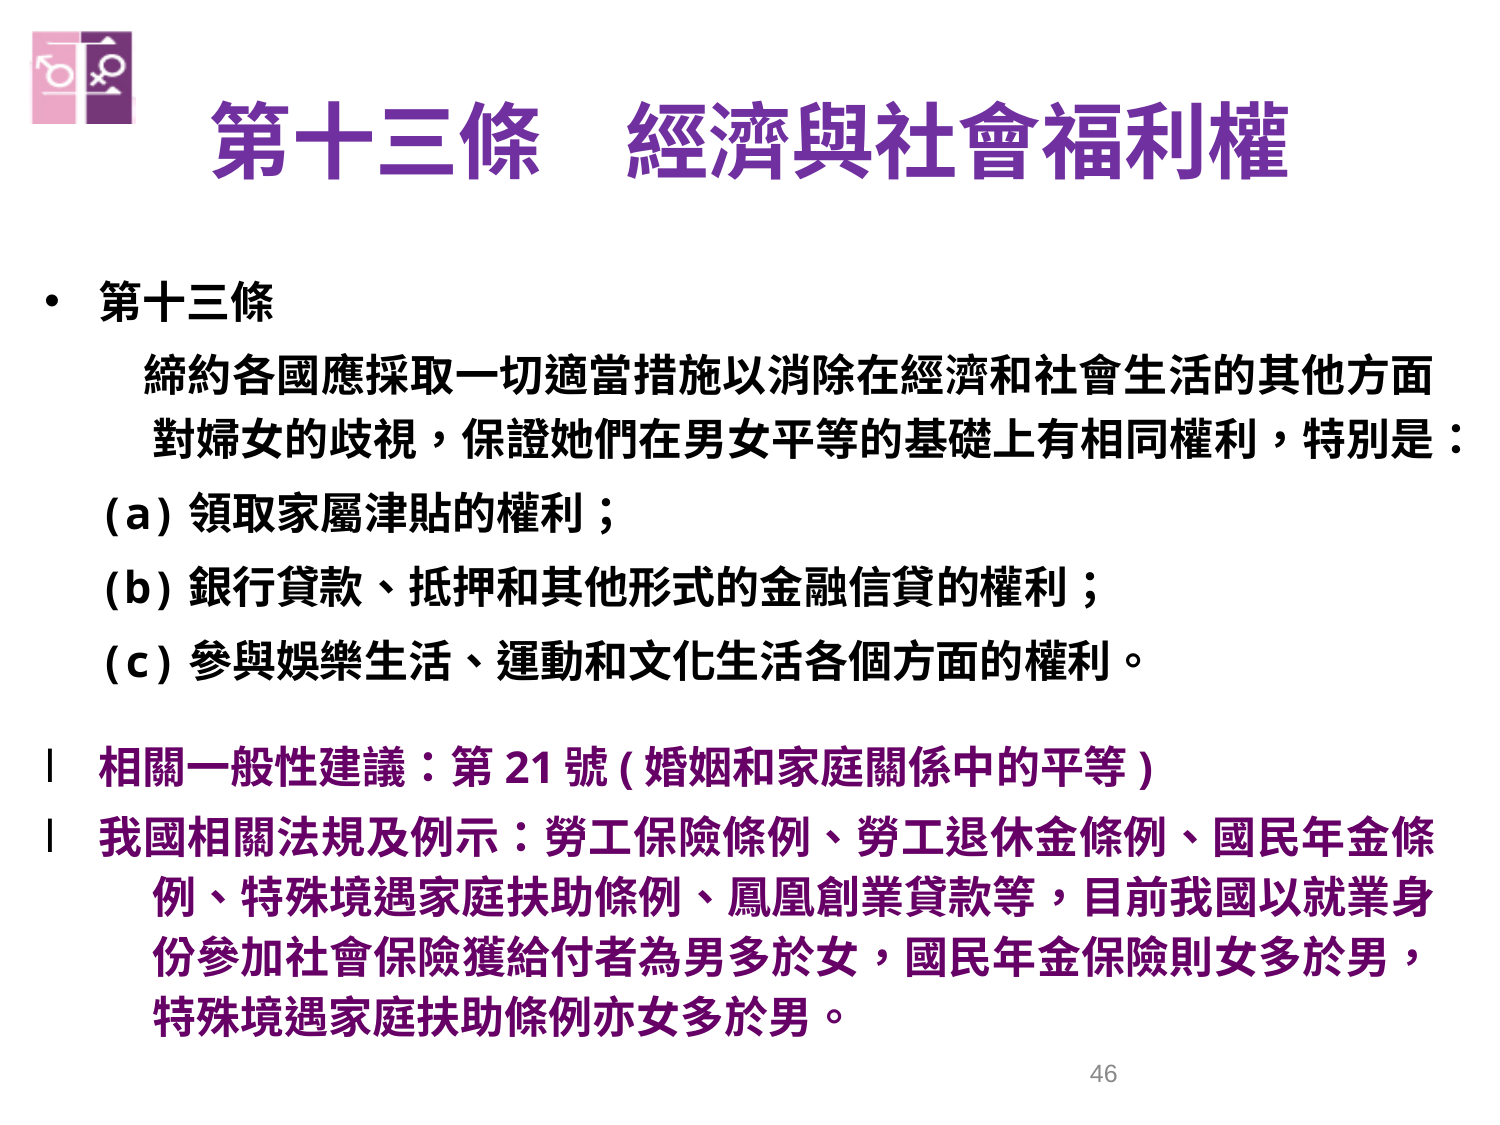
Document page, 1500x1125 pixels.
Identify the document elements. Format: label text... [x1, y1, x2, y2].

title 第十三條 經濟與社會福利權 [75, 45, 1426, 233]
text_box 46 [1074, 1042, 1426, 1103]
list 第十三條 締約各國應採取一切適當措施以消除在經濟和社會生活的其他方面對婦女的歧視，保證她們在男女平等的基礎上有相同權利，特別是： (a)領取家屬津貼的權利； (b)銀行貸款、抵押和其他形式的金融信貸的權利； (c)參與娛樂生活、運動和文化生活各個方面的權利。 相關一般性建議：第21號(婚姻和家庭關係中的平等) 我國相關法規及例示：勞工保險條例、勞工退休金條例、國民年金條例、特殊境遇家庭扶助條例、鳳凰創業貸款等，目前我國以就業身份參加社會保險獲給付者為男多於女，國民年金保險則女多於男，特殊境遇家庭扶助條例亦女多於男。 [29, 255, 1451, 1059]
